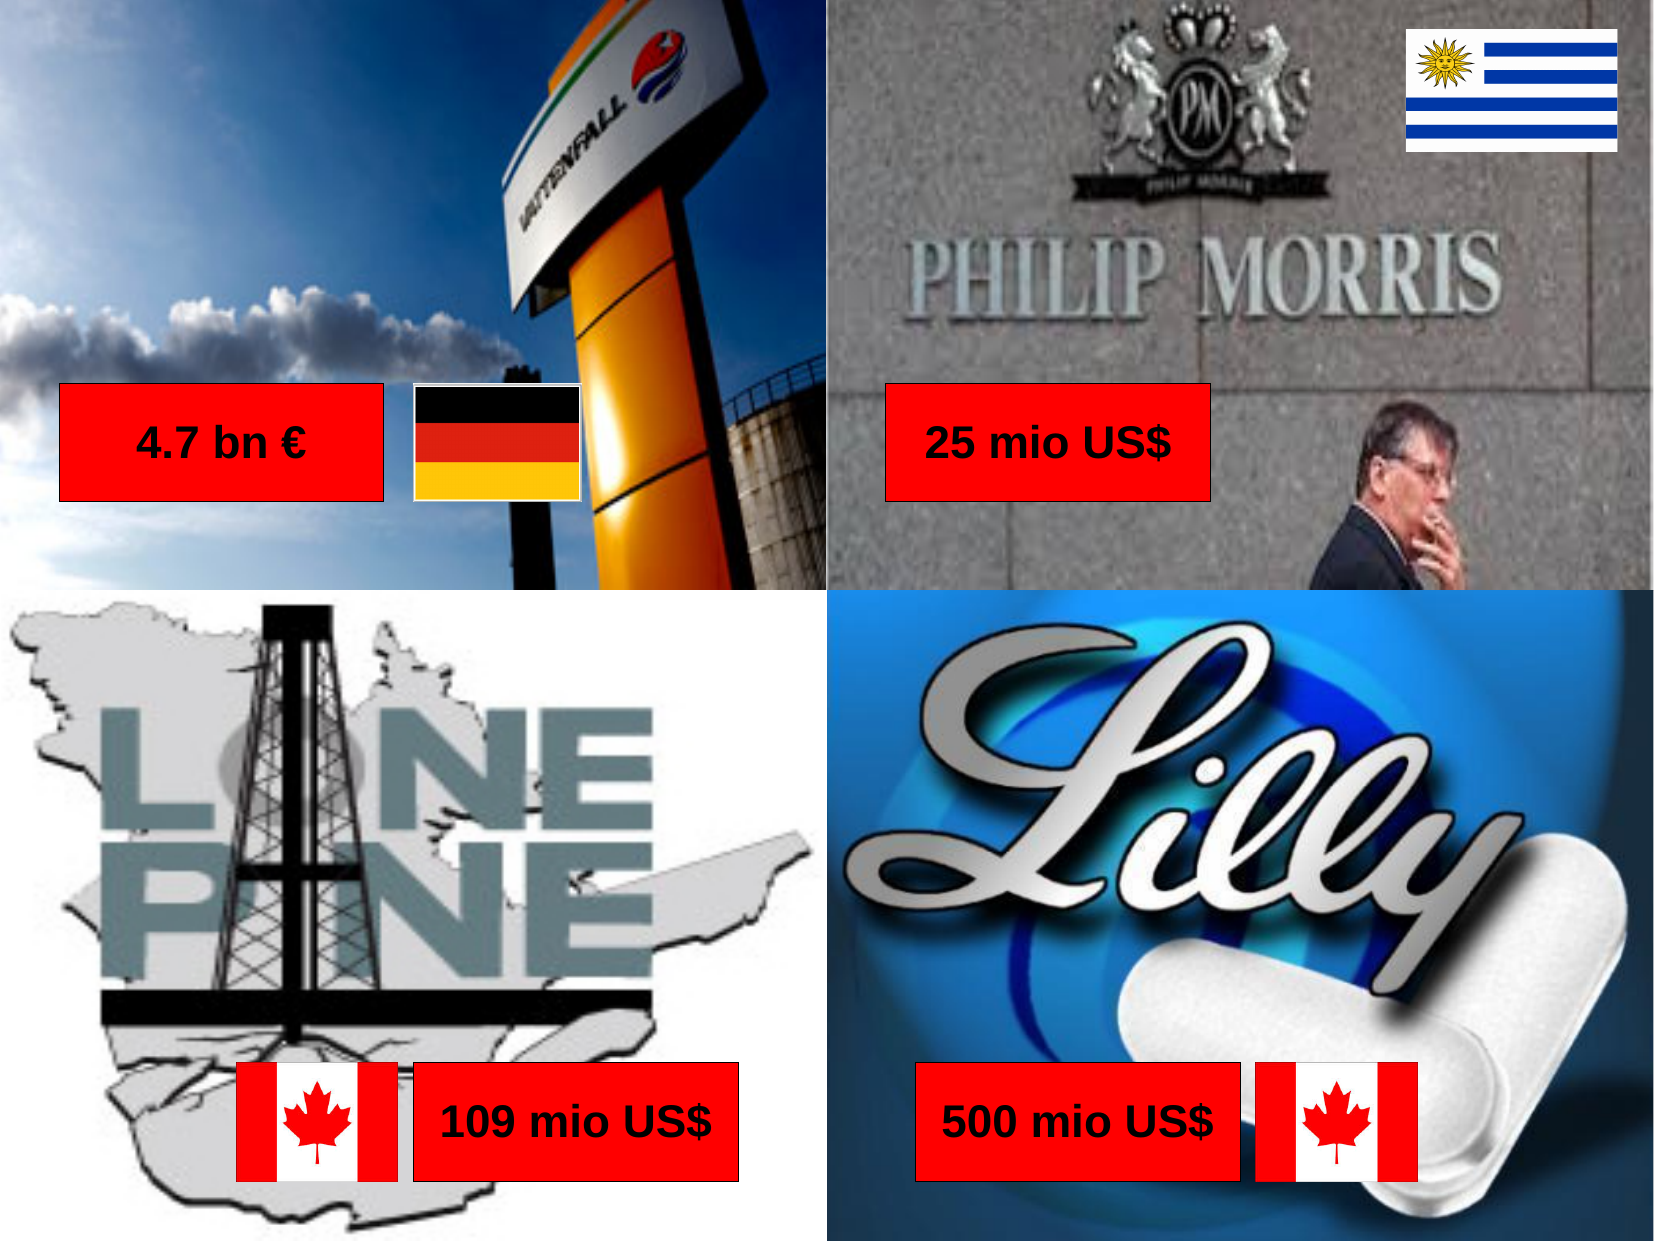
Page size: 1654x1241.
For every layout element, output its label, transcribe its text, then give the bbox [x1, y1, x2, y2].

text_box 25 mio US$ [885, 383, 1211, 502]
text_box 4.7 bn € [59, 383, 384, 502]
picture [0, 0, 1654, 1241]
text_box 109 mio US$ [413, 1062, 739, 1182]
text_box 500 mio US$ [915, 1062, 1241, 1182]
